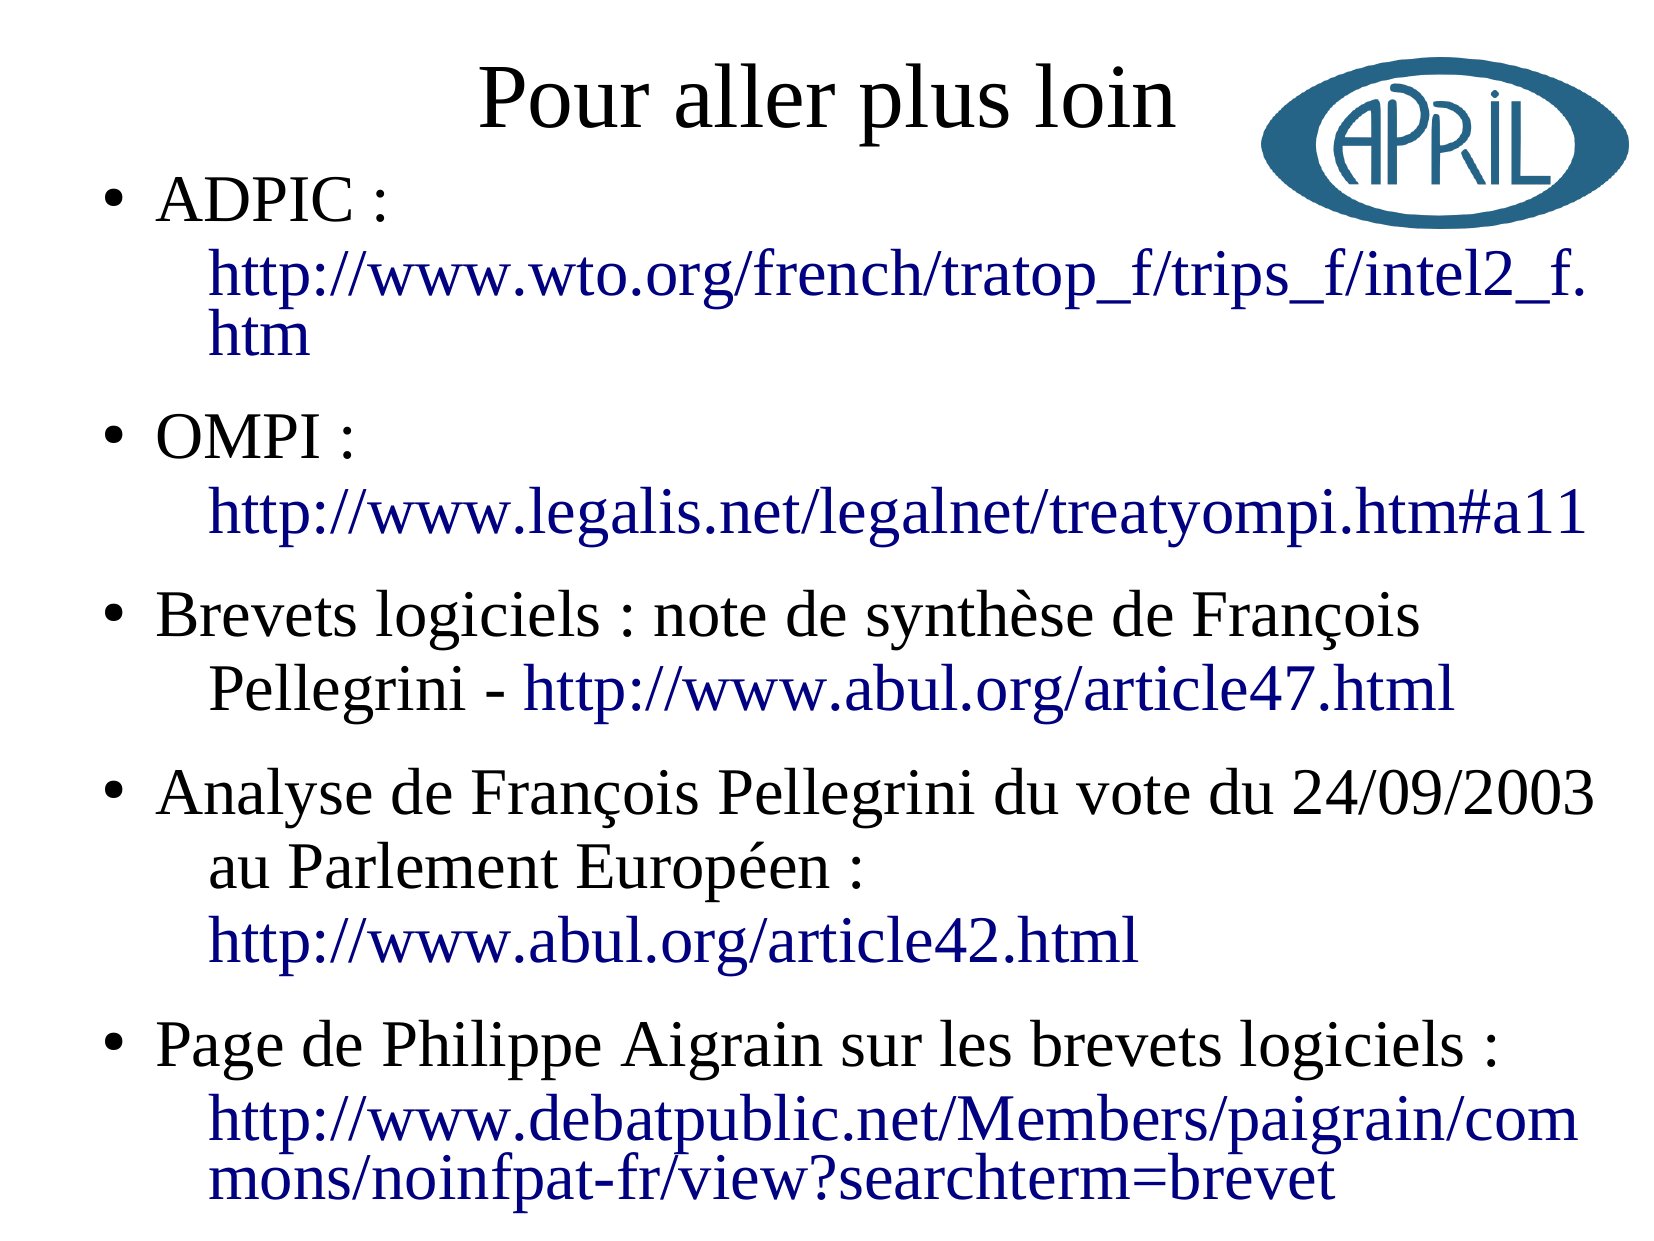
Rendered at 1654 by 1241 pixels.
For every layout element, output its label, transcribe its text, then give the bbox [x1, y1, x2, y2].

picture [1522, 57, 1629, 229]
list ADPIC :http://www.wto.org/french/tratop_f/trips_f/intel2_f.htm OMPI : http://www.legalis.net/legalnet/treatyompi.htm#a11 Brevets logiciels : note de synthèse de François Pellegrini - http://www.abul.org/article47.html Analyse de François Pellegrini du vote du 24/09/2003 au Parlement Européen : http://www.abul.org/article42.html Page de Philippe Aigrain sur les brevets logiciels : http://www.debatpublic.net/Members/paigrain/commons/noinfpat-fr/view?searchterm=brevet [66, 162, 1604, 1170]
title Pour aller plus loin [133, 31, 1522, 162]
